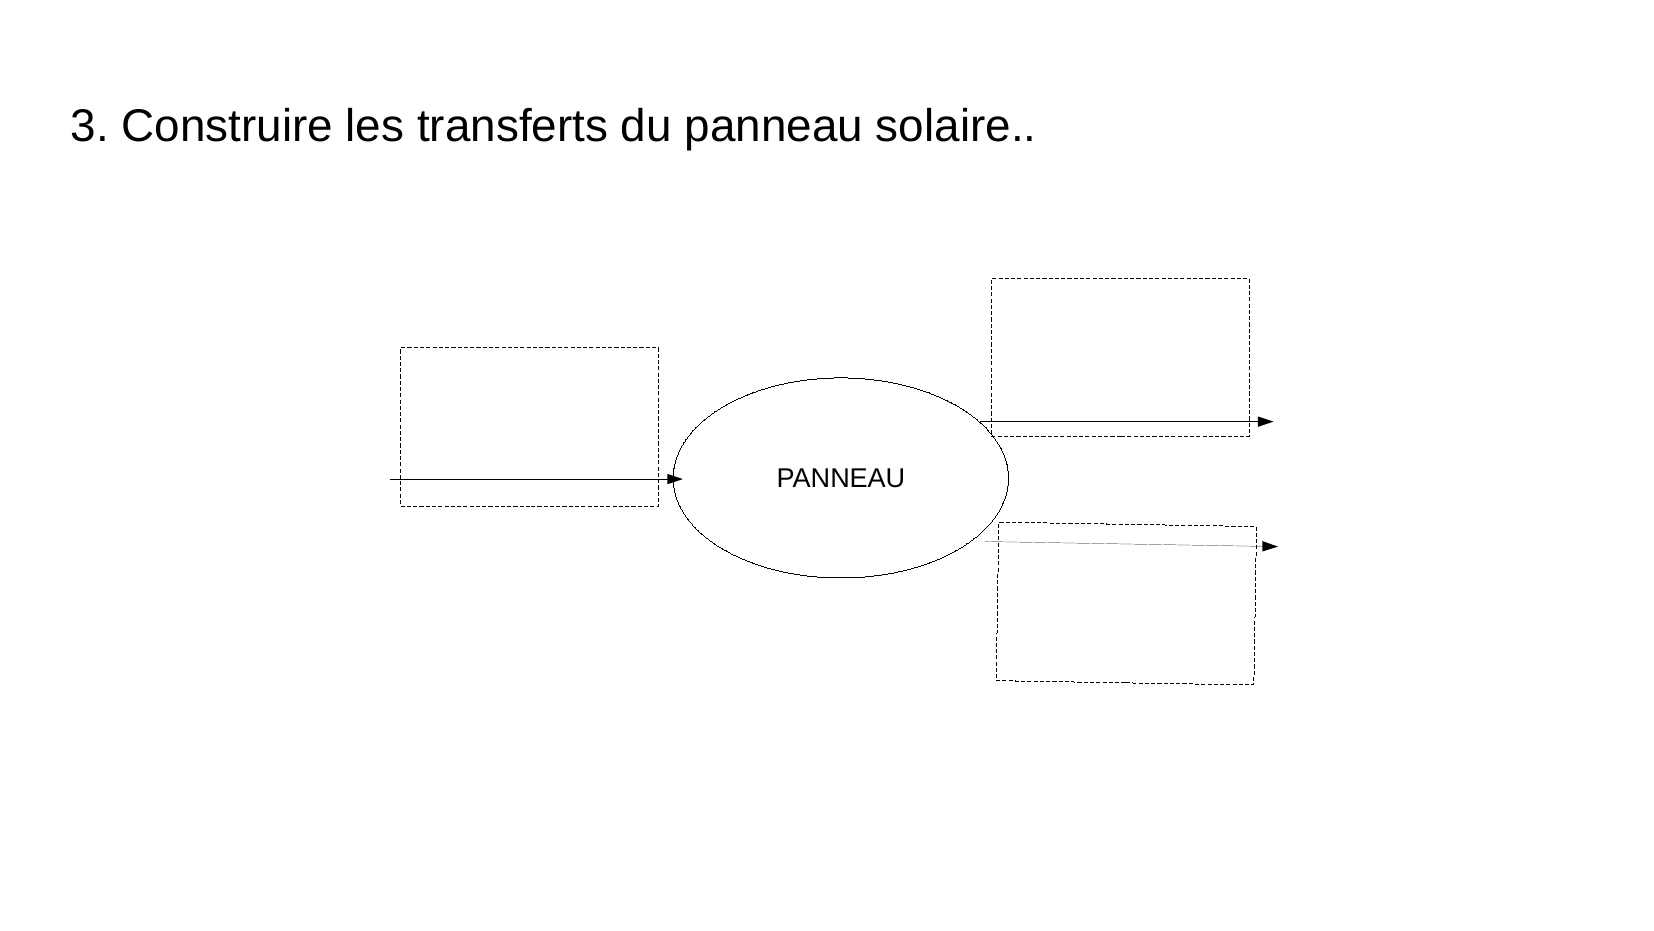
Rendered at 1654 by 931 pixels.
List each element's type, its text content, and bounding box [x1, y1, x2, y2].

text_box PANNEAU [673, 377, 1009, 578]
text_box [996, 522, 1257, 685]
list 3. Construire les transferts du panneau solaire.. [70, 74, 1548, 863]
text_box [400, 347, 659, 507]
text_box [991, 278, 1250, 437]
